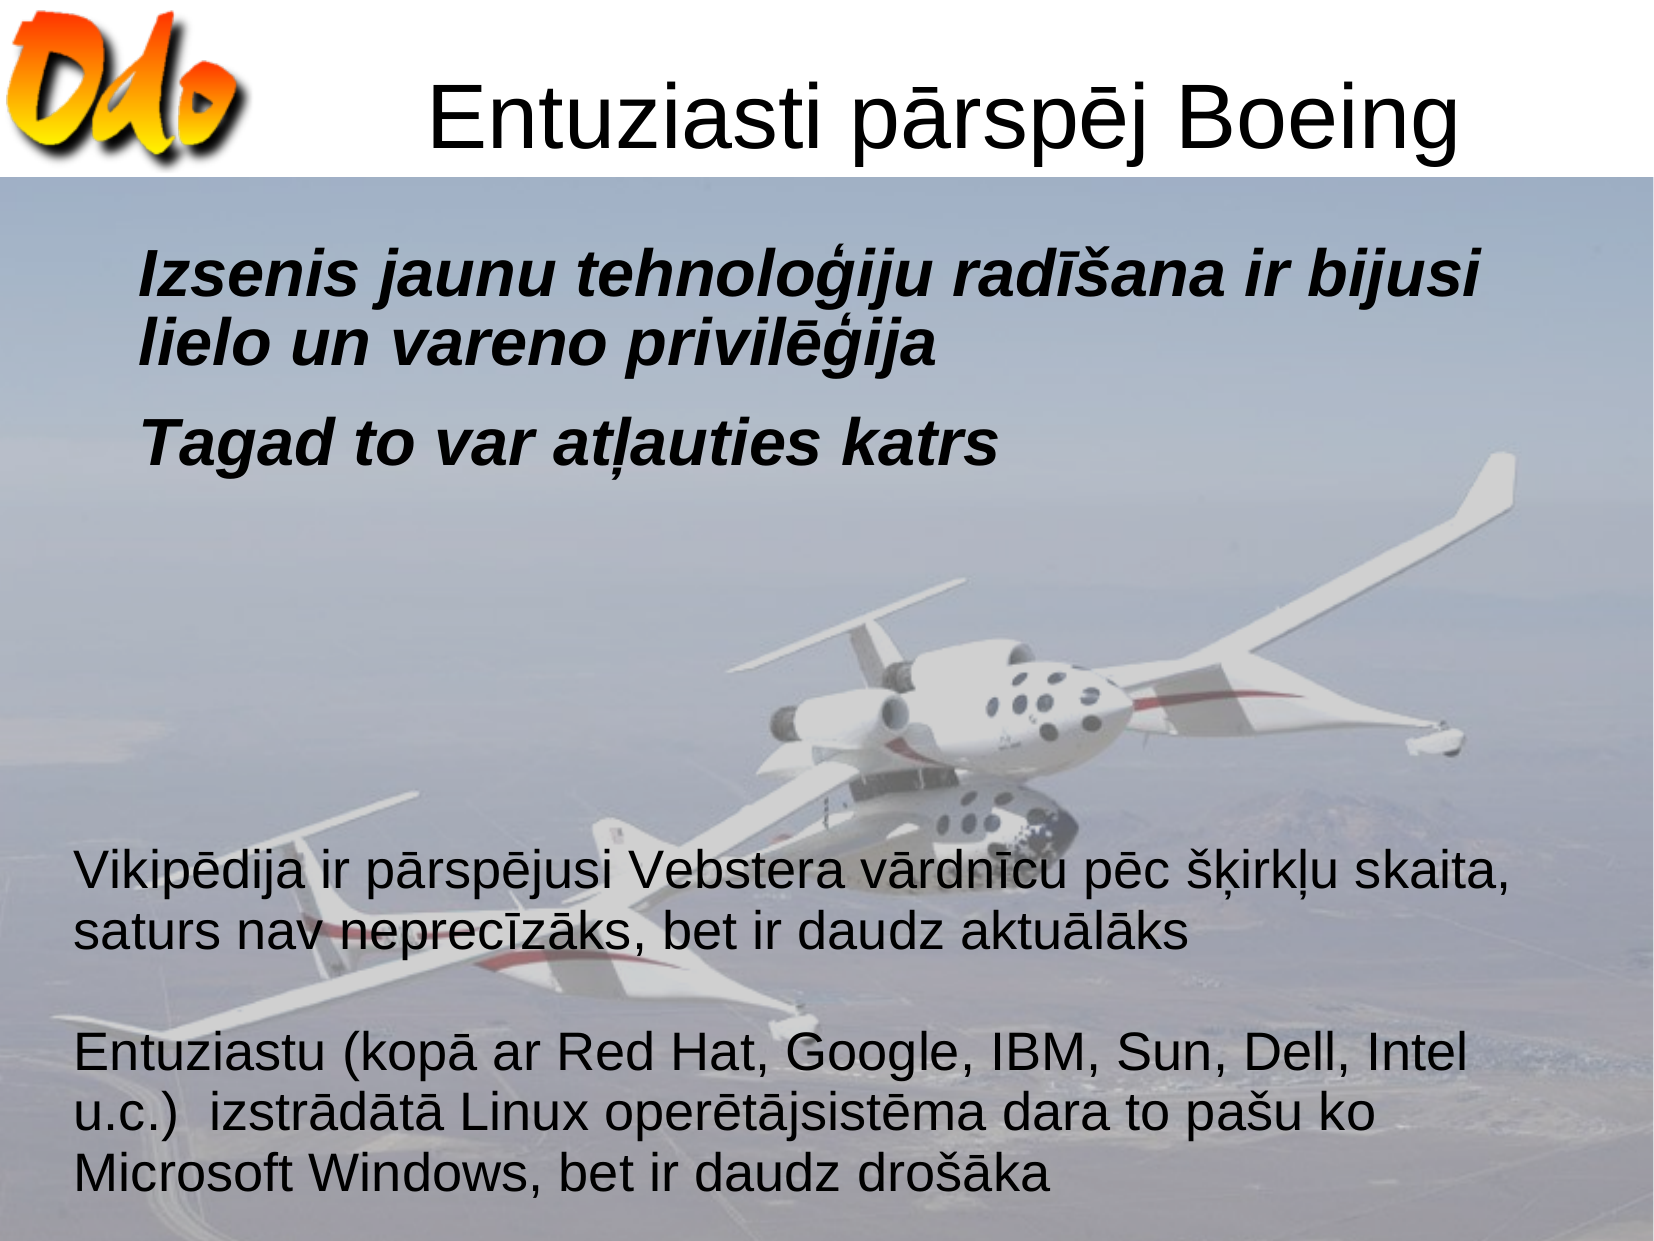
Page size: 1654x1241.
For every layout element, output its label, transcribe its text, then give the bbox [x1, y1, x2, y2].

list Izsenis jaunu tehnoloģiju radīšana ir bijusi lielo un vareno privilēģija Tagad to var atļauties katrs [82, 236, 1569, 1107]
title Entuziasti pārspēj Boeing [236, 68, 1654, 172]
picture [0, 6, 1654, 1241]
text_box Vikipēdija ir pārspējusi Vebstera vārdnīcu pēc šķirkļu skaita, saturs nav neprecīzāks, bet ir daudz aktuālāks Entuziastu (kopā ar Red Hat, Google, IBM, Sun, Dell, Intel u.c.) izstrādātā Linux operētājsistēma dara to pašu ko Microsoft Windows, bet ir daudz drošāka [59, 833, 1536, 1211]
